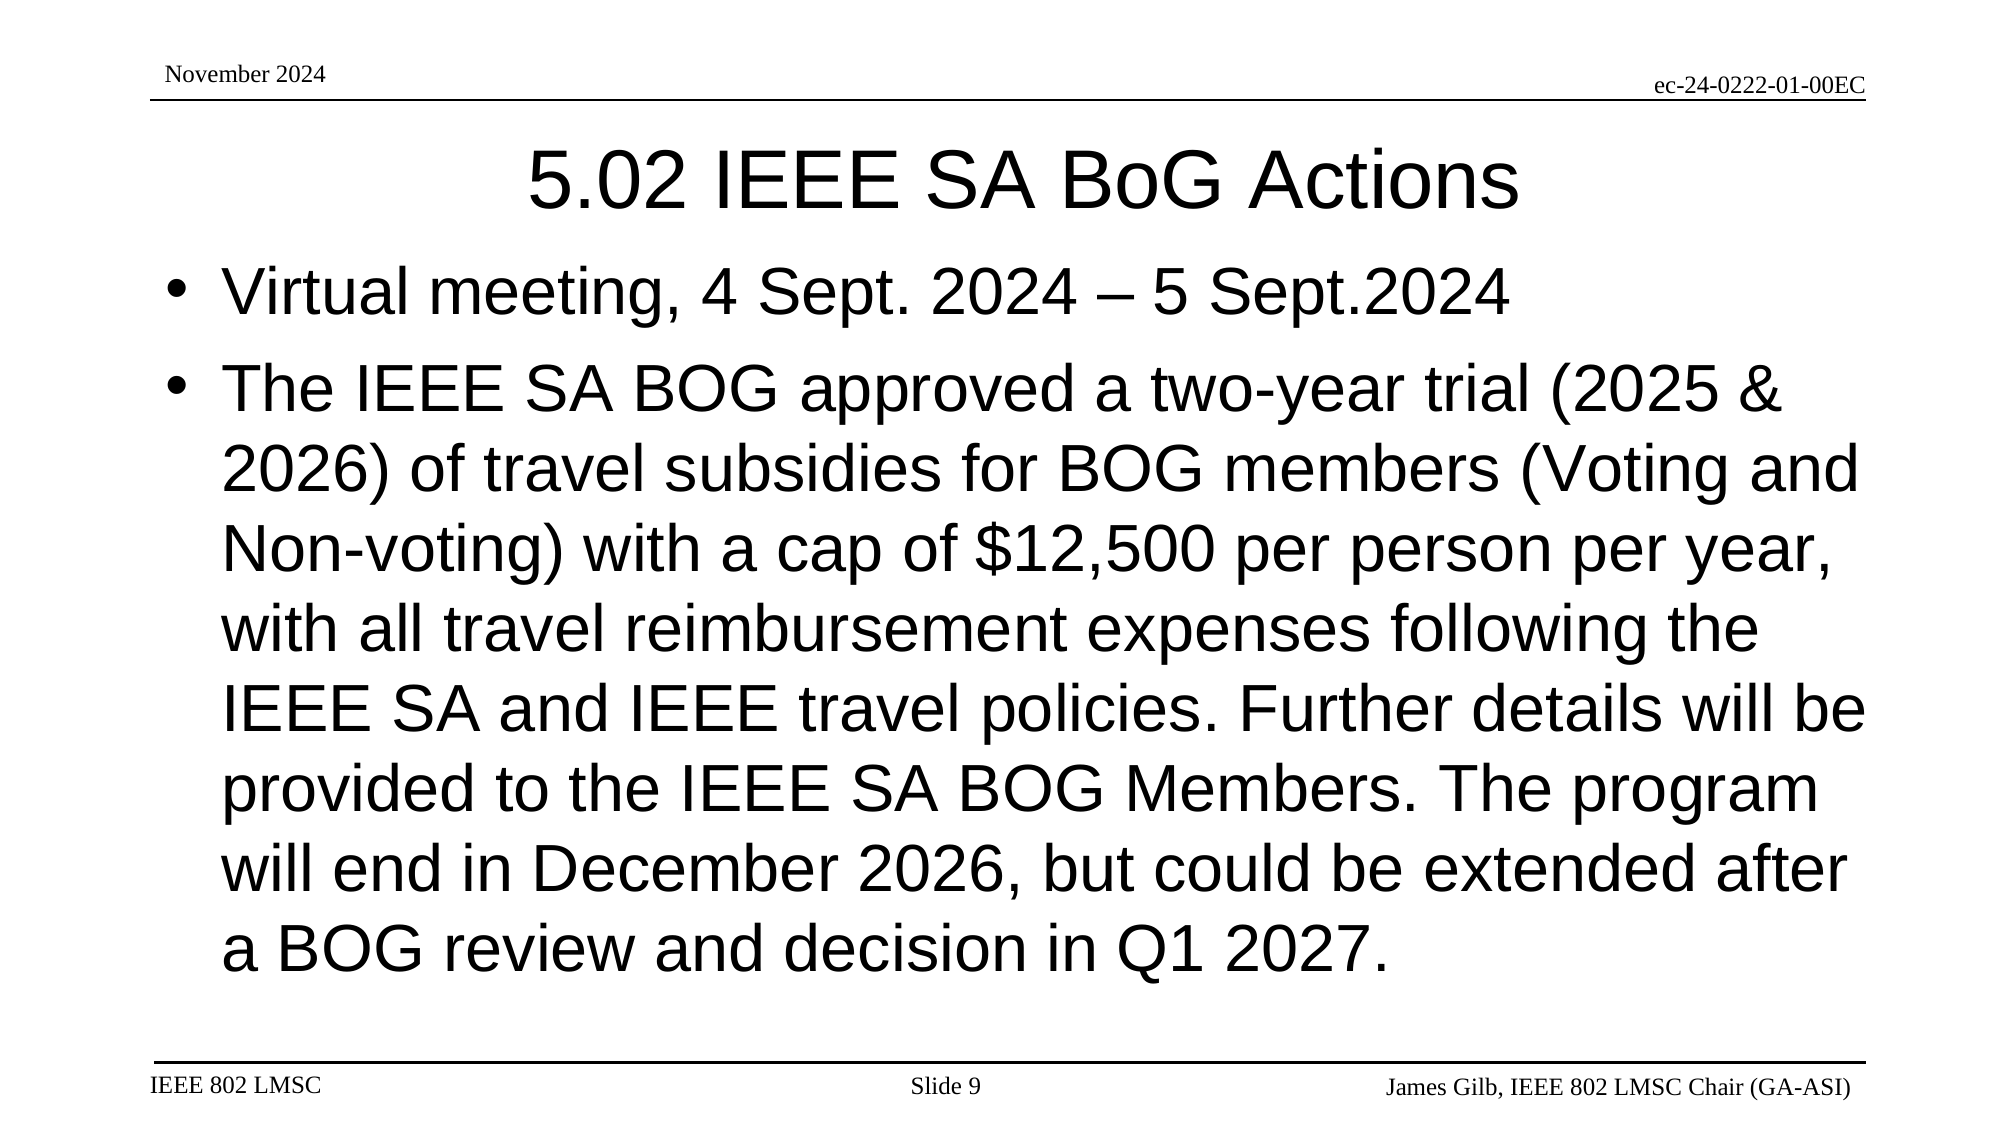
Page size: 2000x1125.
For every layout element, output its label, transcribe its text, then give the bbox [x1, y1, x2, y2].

title 5.02 IEEE SA BoG Actions [149, 112, 1900, 238]
list Virtual meeting, 4 Sept. 2024 – 5 Sept.2024 The IEEE SA BOG approved a two-year trial (2025 & 2026) of travel subsidies for BOG members (Voting and Non-voting) with a cap of $12,500 per person per year, with all travel reimbursement expenses following the IEEE SA and IEEE travel policies. Further details will be provided to the IEEE SA BOG Members. The program will end in December 2026, but could be extended after a BOG review and decision in Q1 2027. [149, 239, 1900, 1051]
